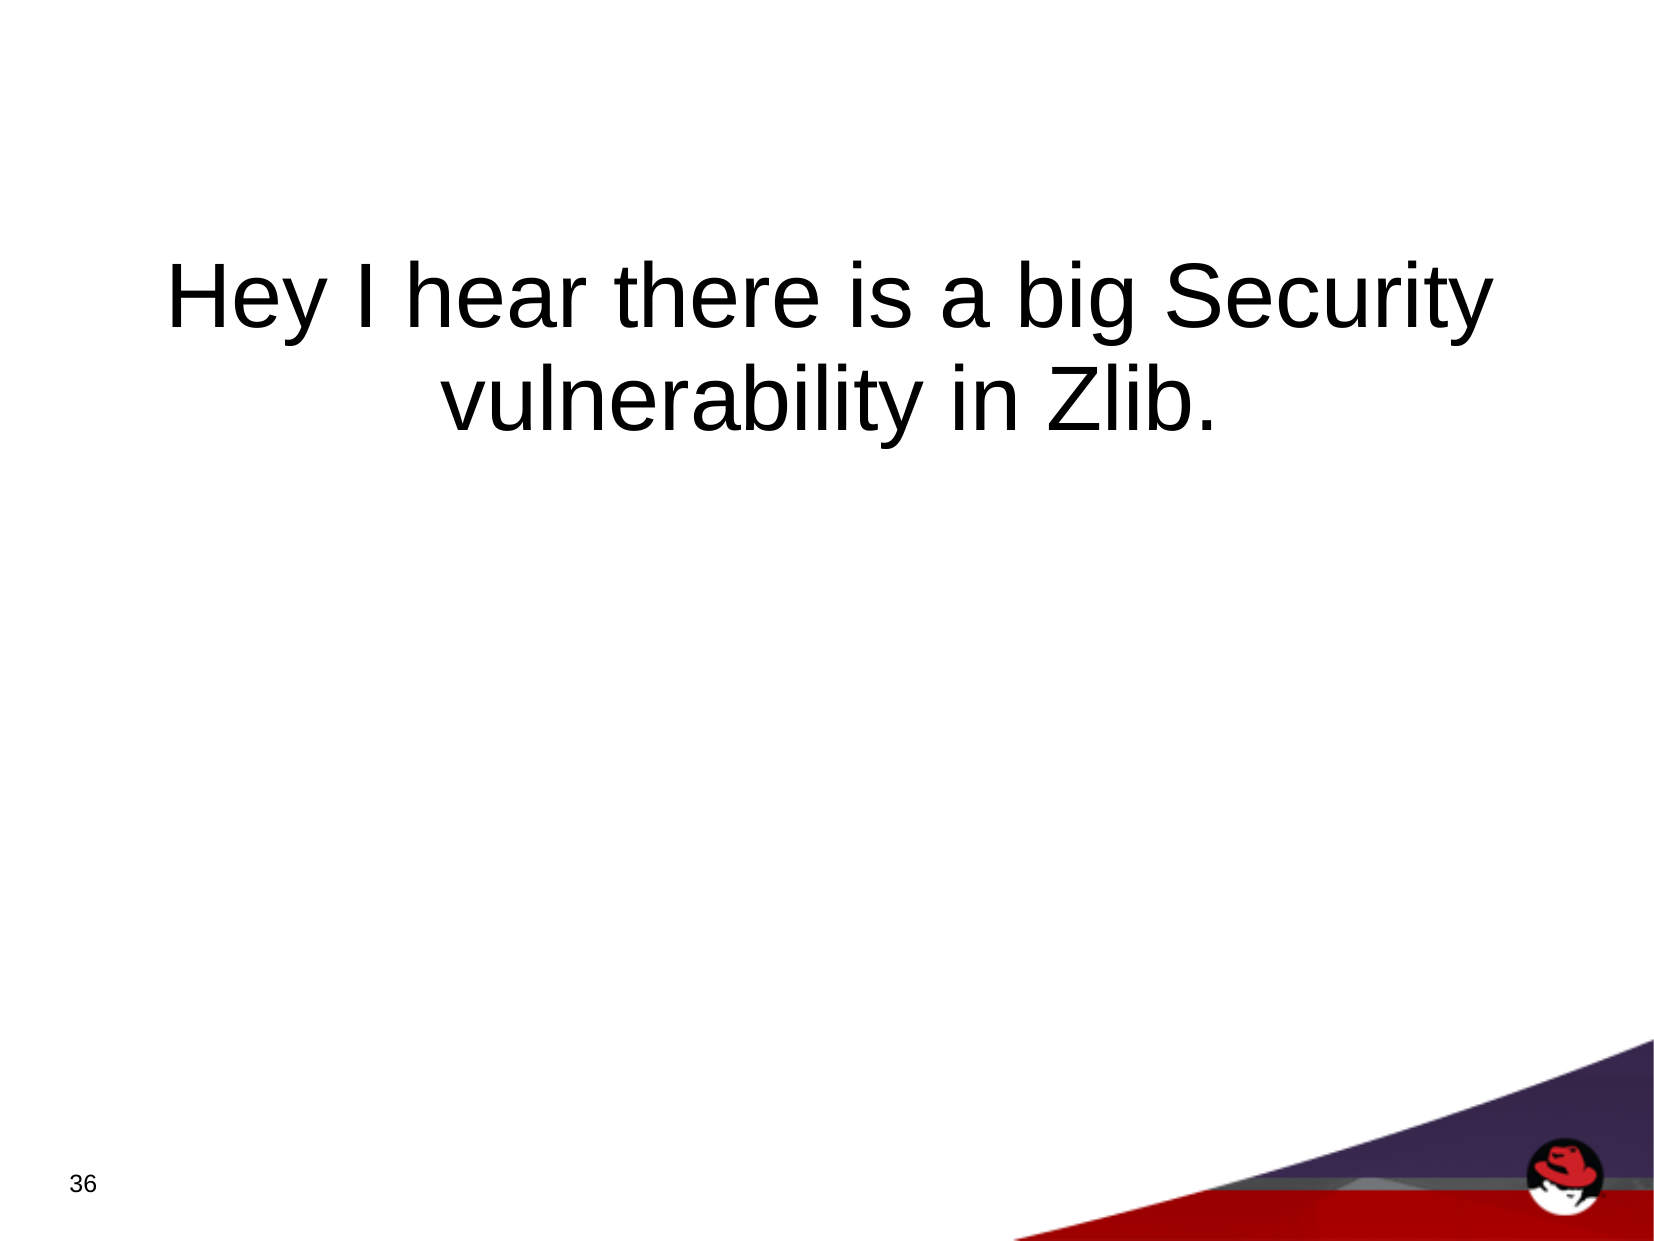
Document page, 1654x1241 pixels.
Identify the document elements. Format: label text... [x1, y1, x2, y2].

list Hey I hear there is a big Security vulnerability in Zlib. [86, 244, 1576, 1039]
picture [1012, 1036, 1654, 1241]
